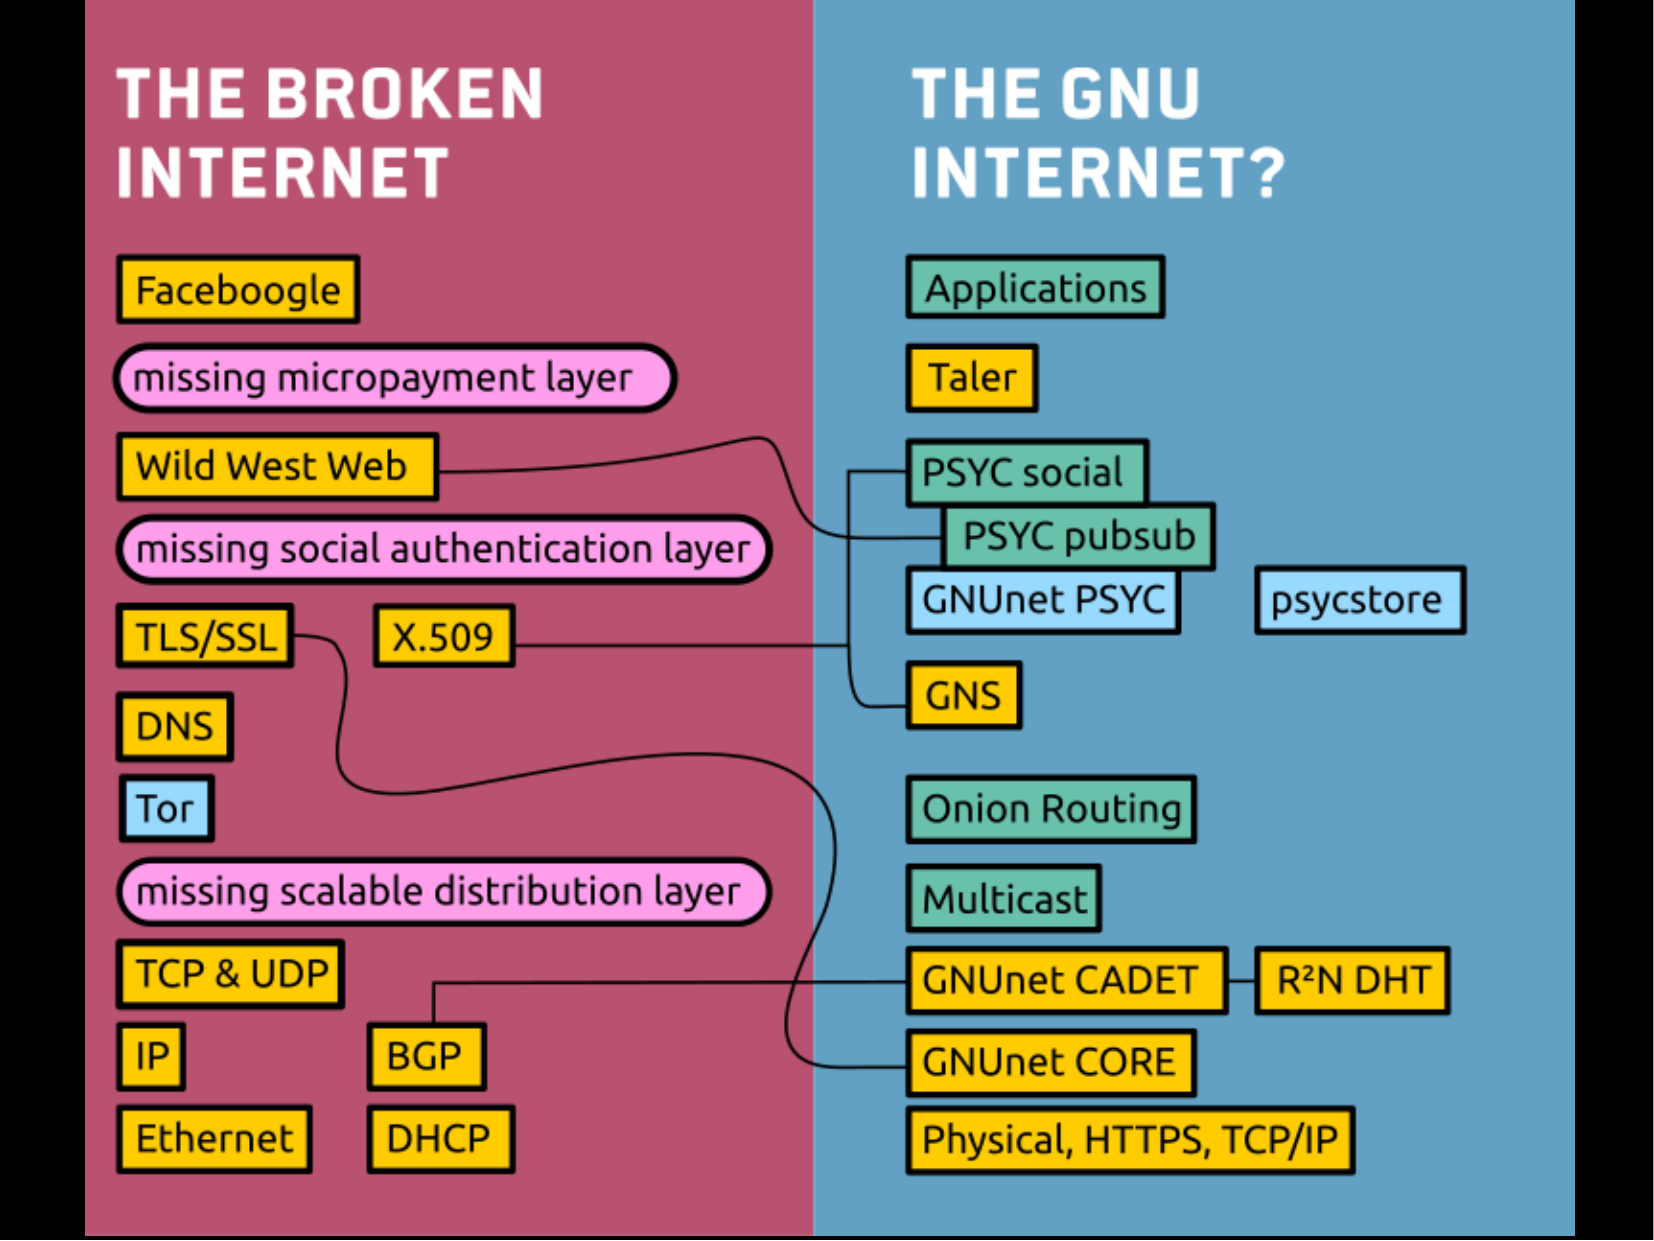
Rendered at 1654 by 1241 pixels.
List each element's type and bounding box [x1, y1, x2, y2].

picture [85, 0, 1575, 1236]
